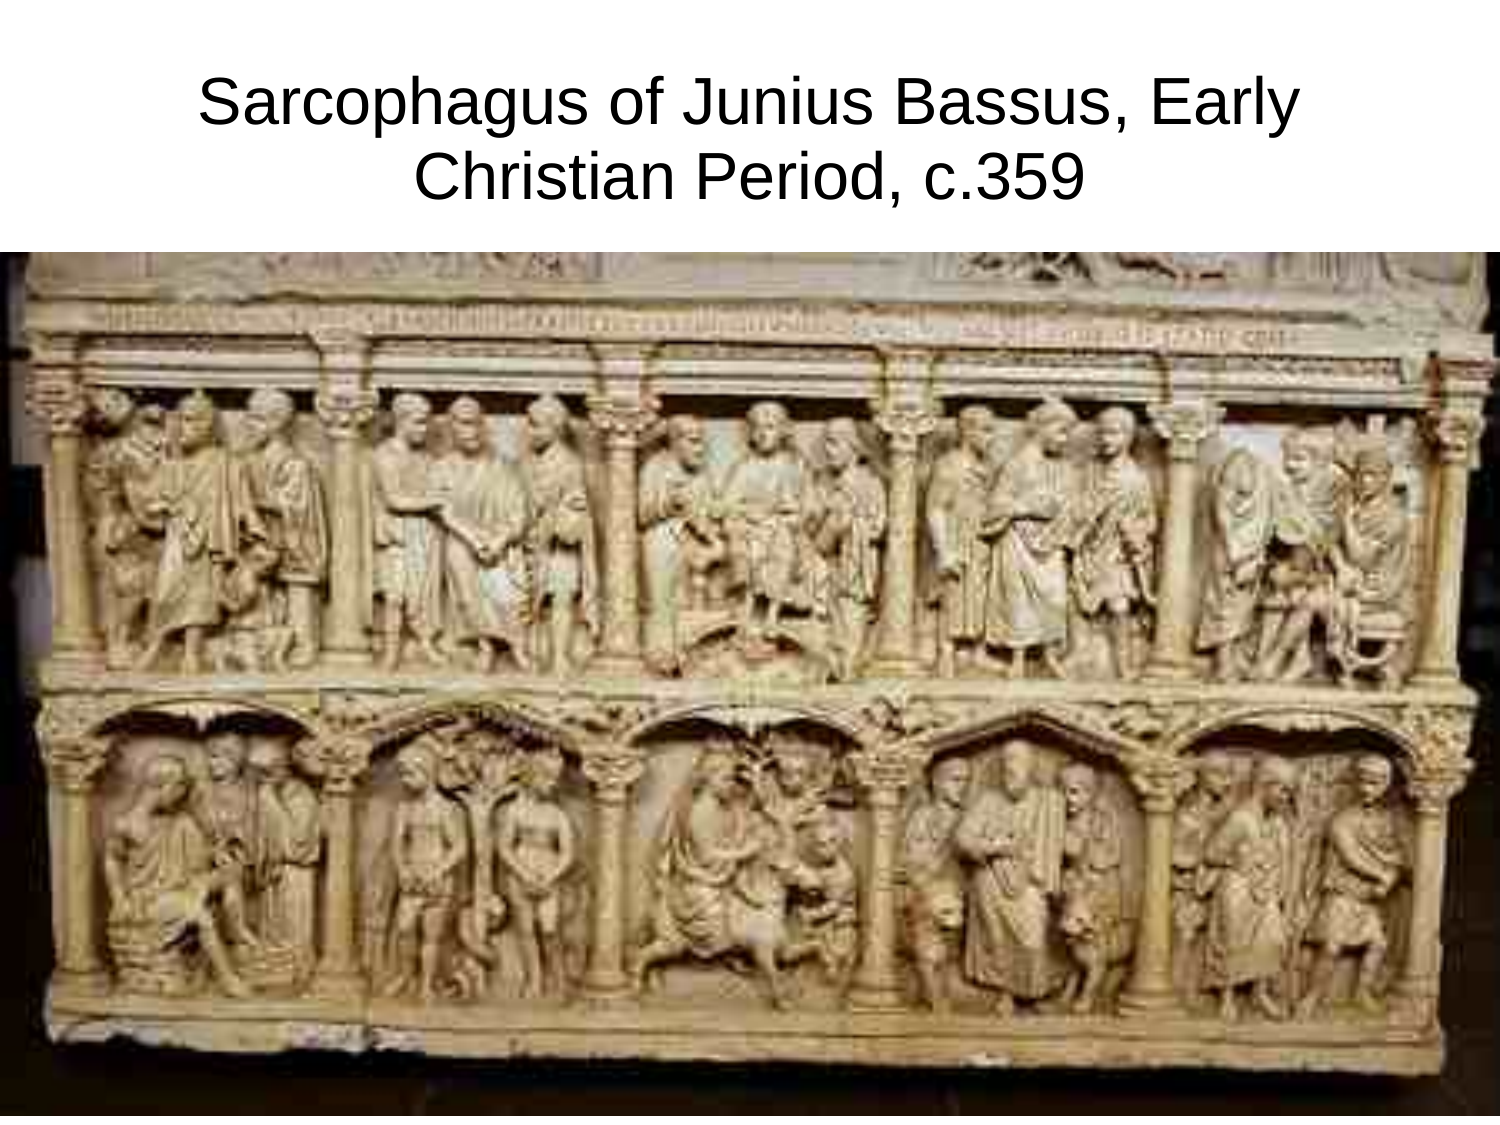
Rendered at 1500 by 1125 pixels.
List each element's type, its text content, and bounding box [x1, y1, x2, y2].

picture [0, 252, 1500, 1116]
title Sarcophagus of Junius Bassus, Early Christian Period, c.359 [75, 45, 1426, 233]
